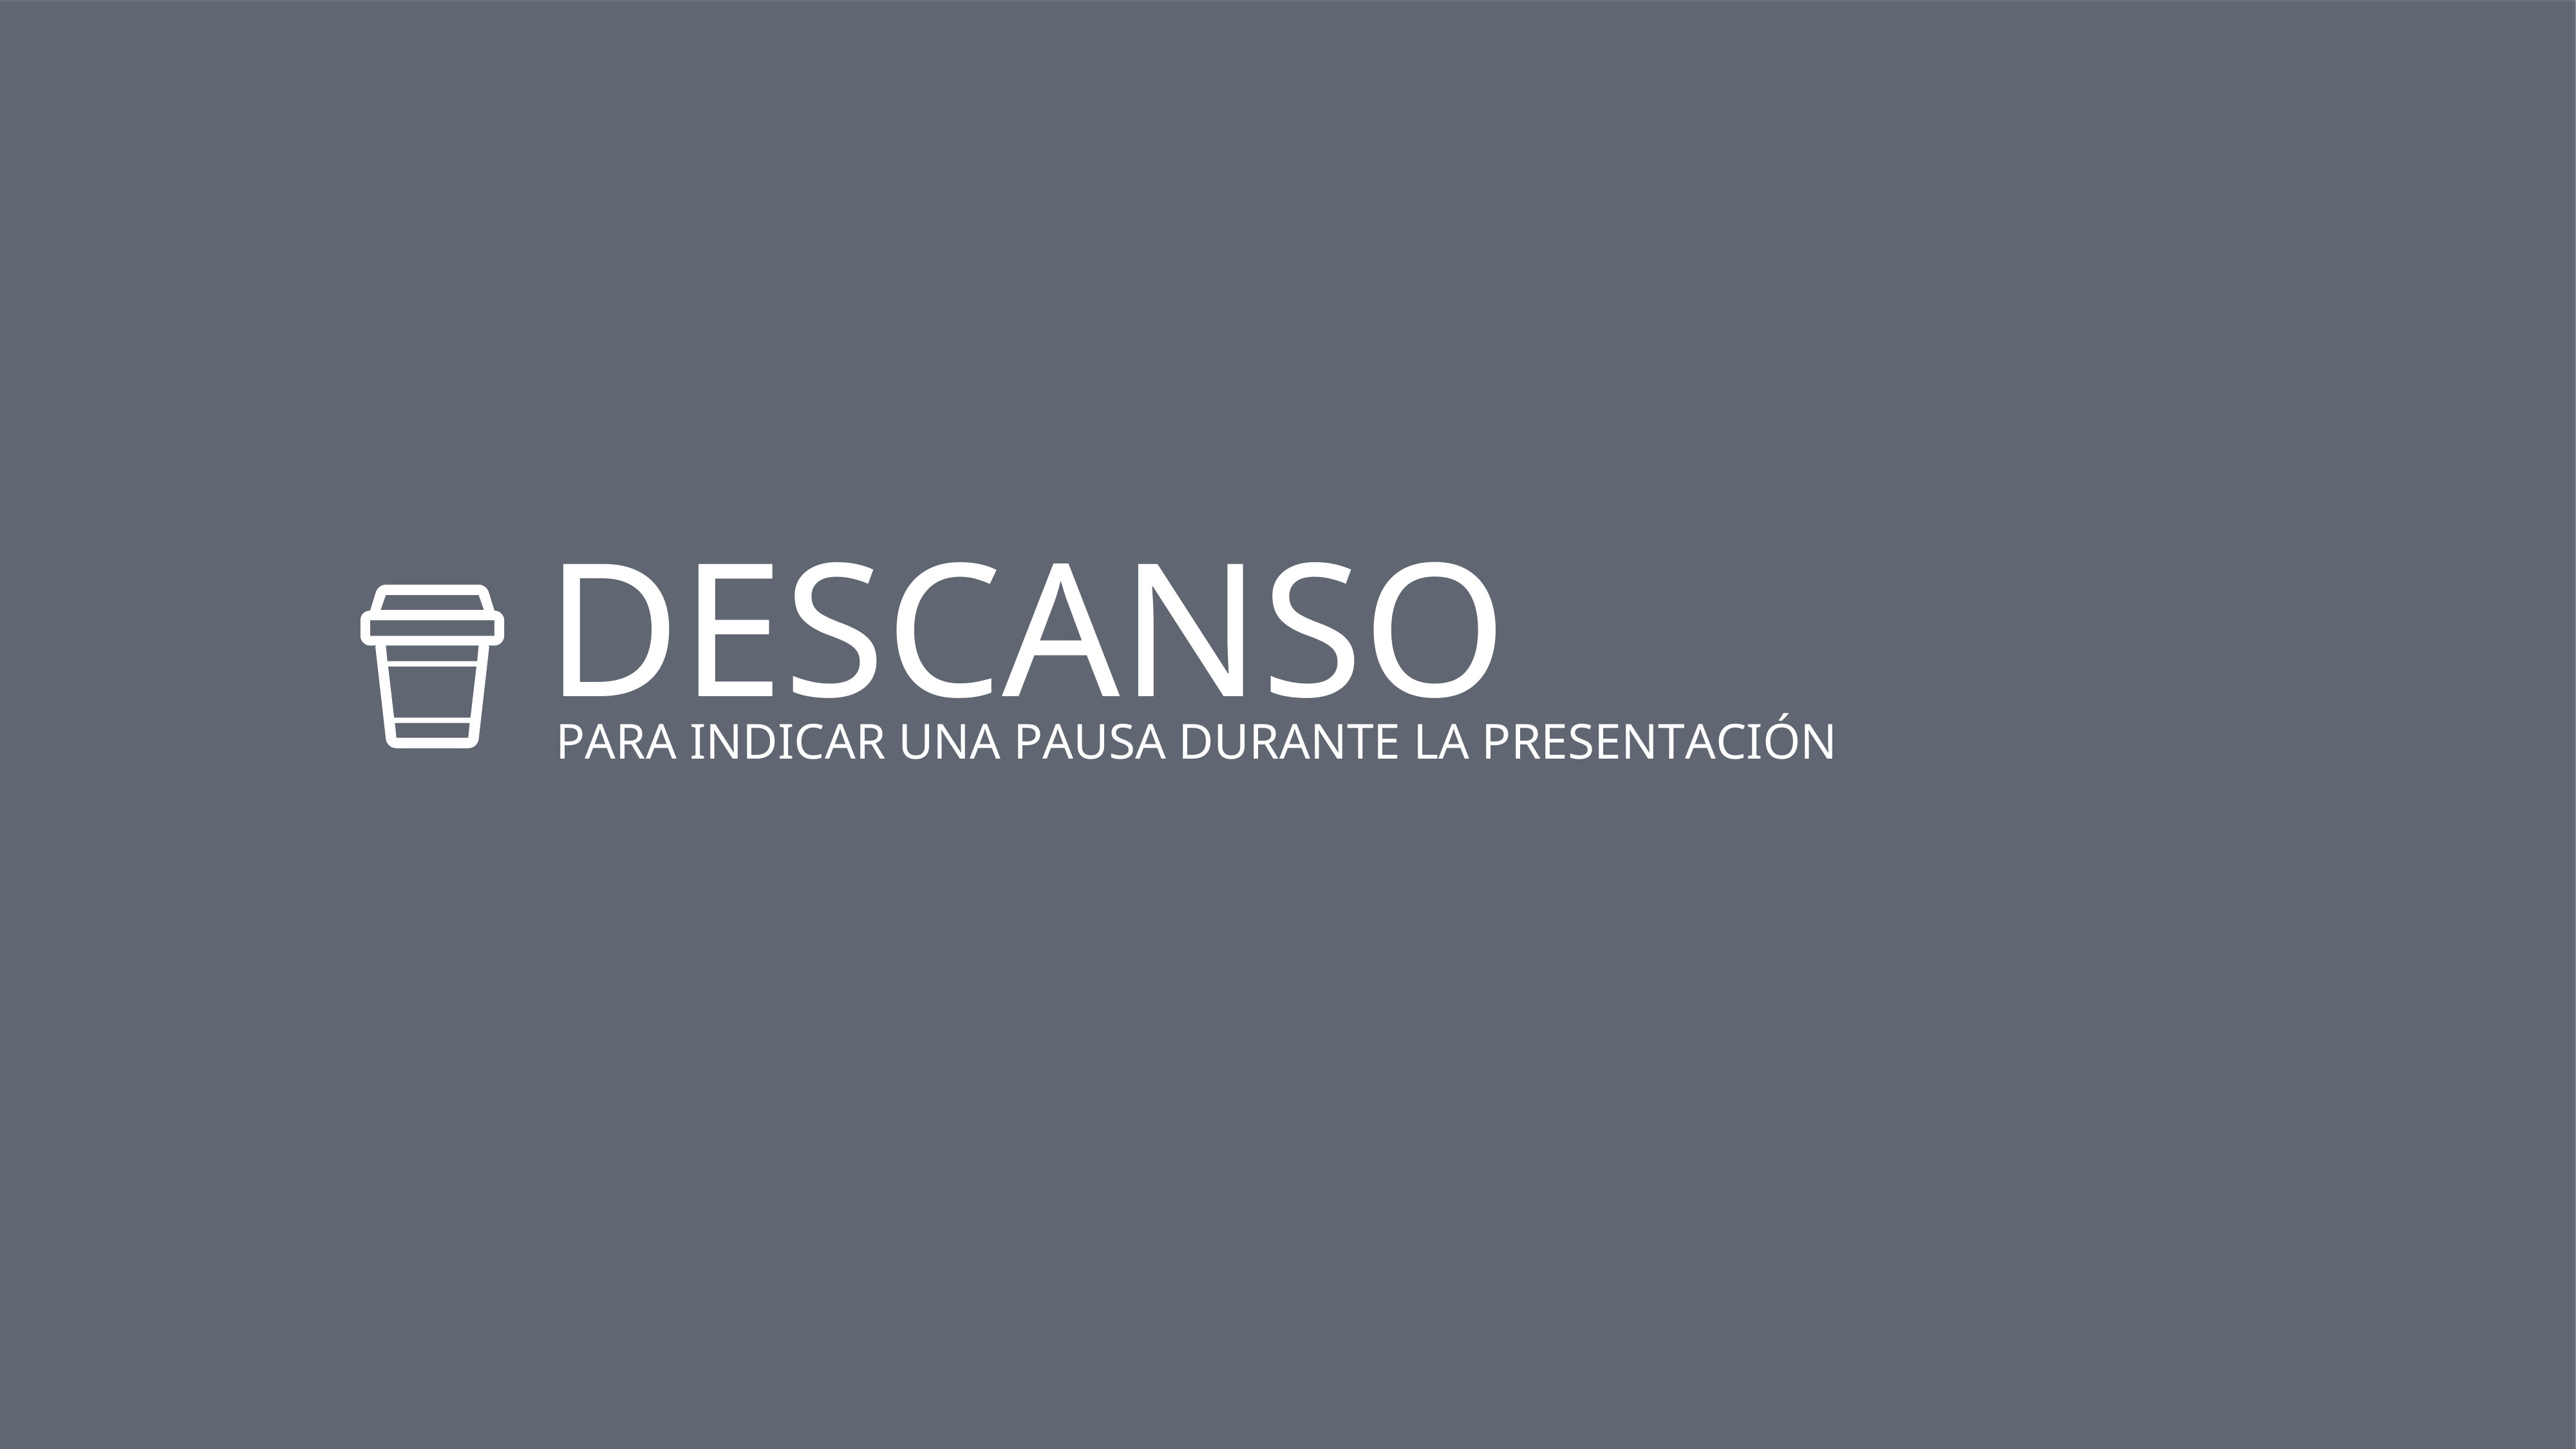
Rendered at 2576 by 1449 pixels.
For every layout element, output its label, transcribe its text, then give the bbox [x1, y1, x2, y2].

text_box PARA INDICAR UNA PAUSA DURANTE LA PRESENTACIÓN [546, 705, 2505, 773]
text_box [0, 0, 2576, 1449]
text_box DESCANSO [536, 506, 2495, 739]
